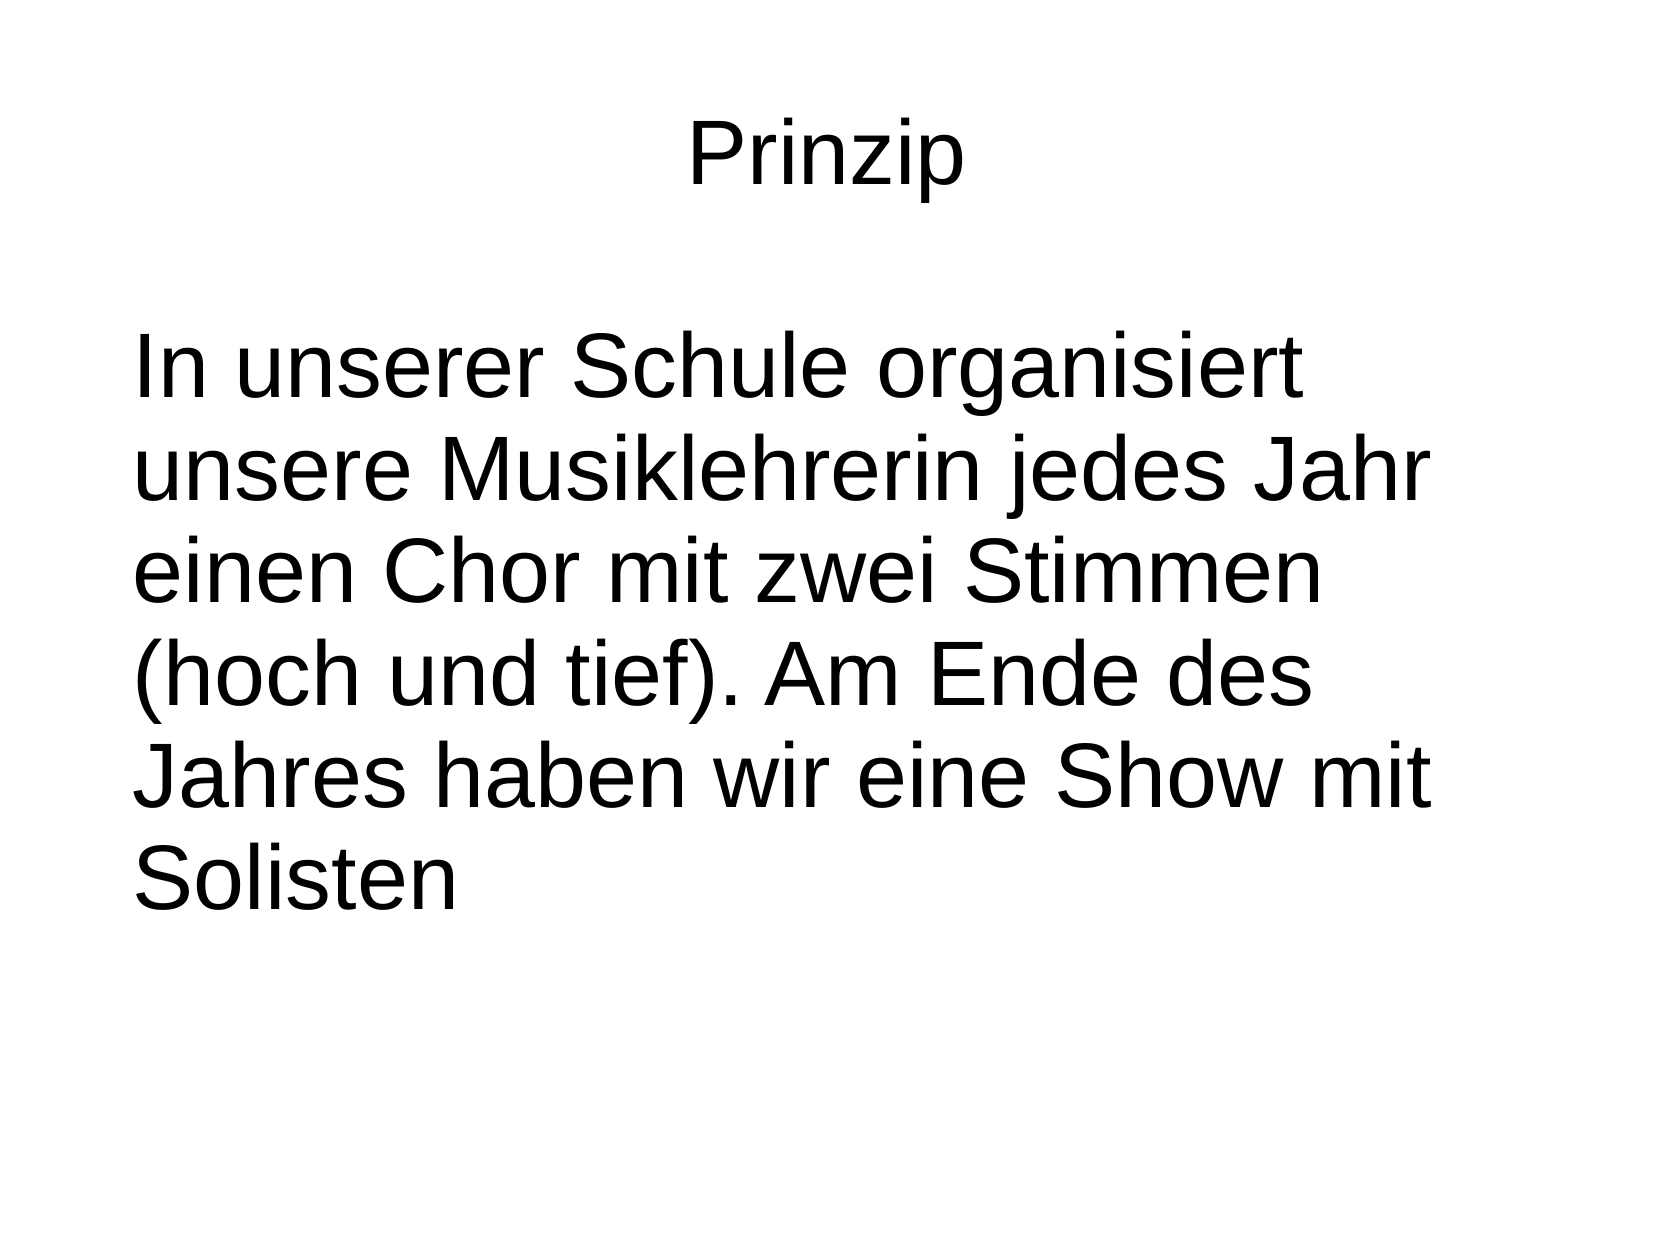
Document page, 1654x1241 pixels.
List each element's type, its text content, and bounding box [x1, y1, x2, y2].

text_box In unserer Schule organisiert unsere Musiklehrerin jedes Jahr einen Chor mit zwei Stimmen (hoch und tief). Am Ende des Jahres haben wir eine Show mit Solisten [118, 307, 1571, 945]
title Prinzip [82, 49, 1571, 257]
